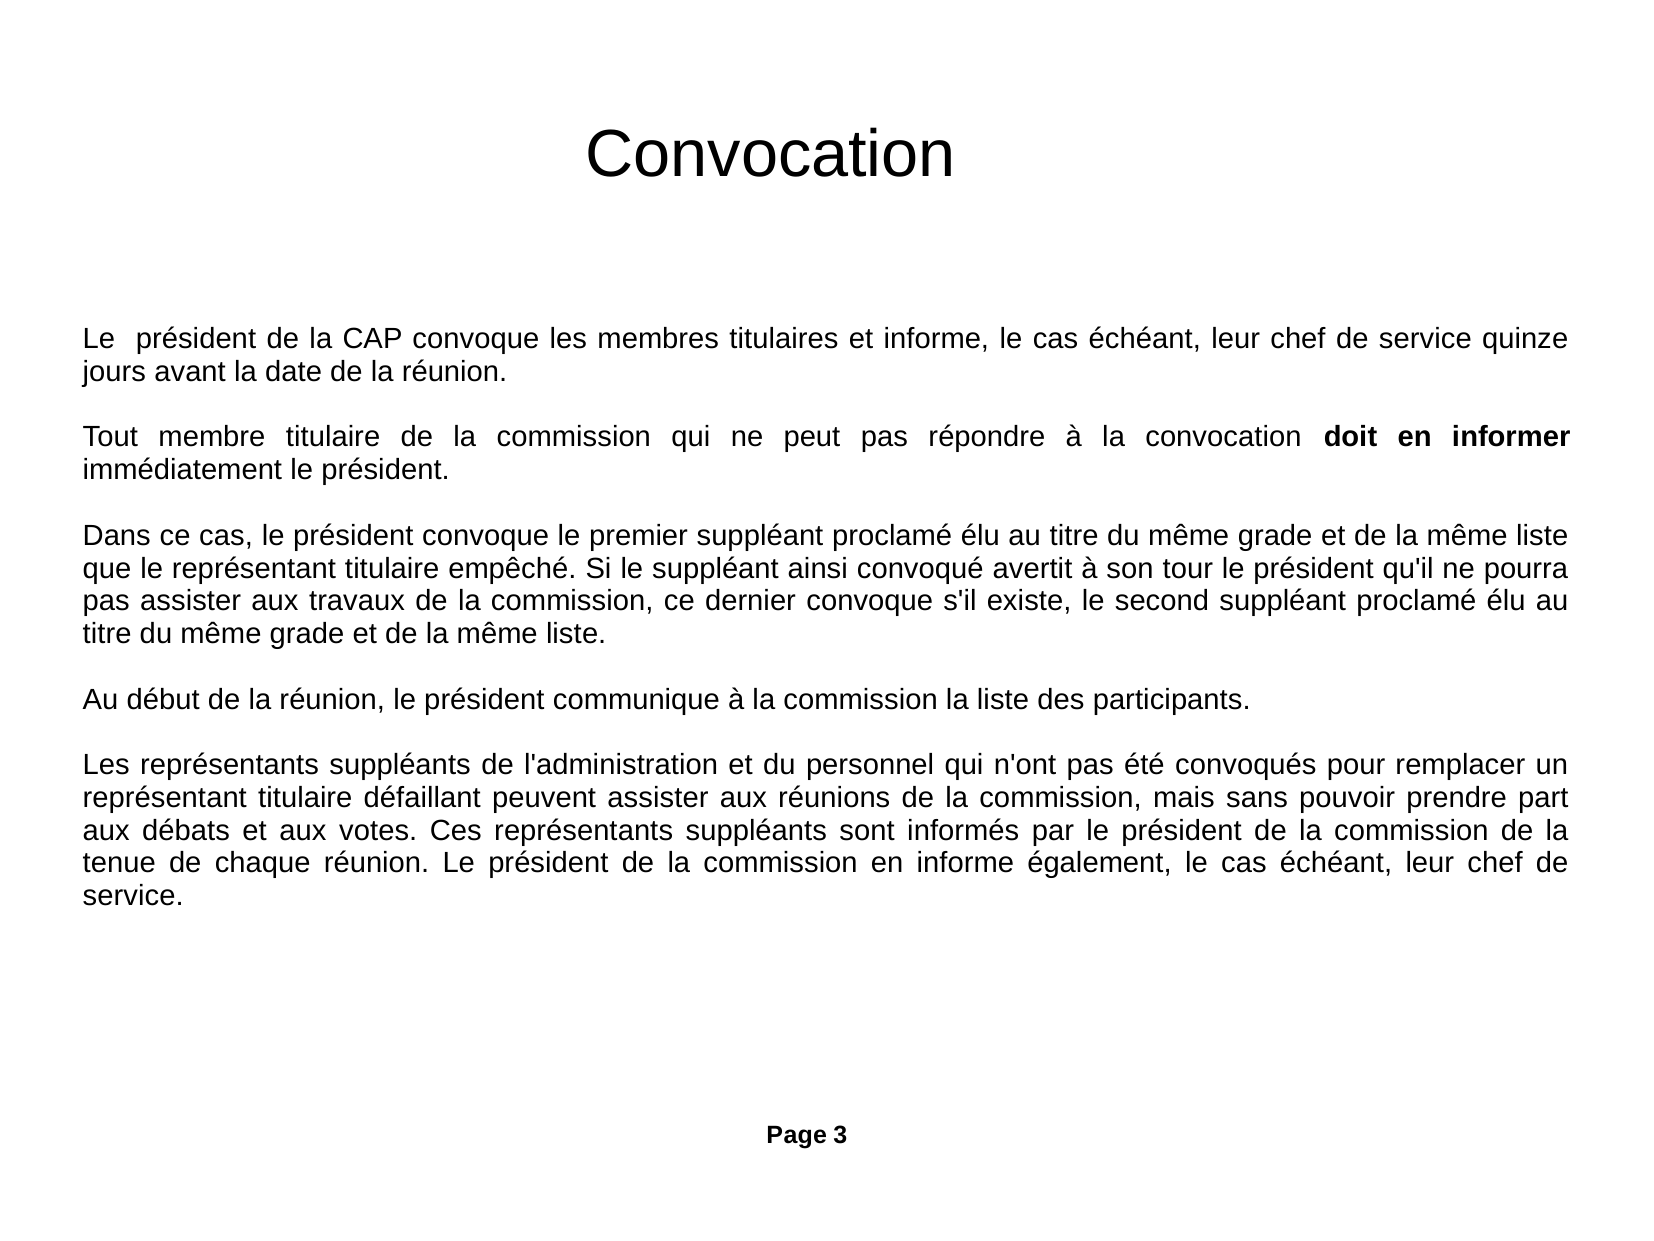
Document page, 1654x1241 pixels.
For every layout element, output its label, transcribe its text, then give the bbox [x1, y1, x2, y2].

chart [764, 1122, 898, 1154]
title Convocation [82, 49, 1459, 257]
subtitle Le président de la CAP convoque les membres titulaires et informe, le cas échéant, leur chef de service quinze jours avant la date de la réunion. Tout membre titulaire de la commission qui ne peut pas répondre à la convocation doit en informer immédiatement le président. Dans ce cas, le président convoque le premier suppléant proclamé élu au titre du même grade et de la même liste que le représentant titulaire empêché. Si le suppléant ainsi convoqué avertit à son tour le président qu'il ne pourra pas assister aux travaux de la commission, ce dernier convoque s'il existe, le second suppléant proclamé élu au titre du même grade et de la même liste. Au début de la réunion, le président communique à la commission la liste des participants. Les représentants suppléants de l'administration et du personnel qui n'ont pas été convoqués pour remplacer un représentant titulaire défaillant peuvent assister aux réunions de la commission, mais sans pouvoir prendre part aux débats et aux votes. Ces représentants suppléants sont informés par le président de la commission de la tenue de chaque réunion. Le président de la commission en informe également, le cas échéant, leur chef de service. [82, 290, 1571, 1010]
